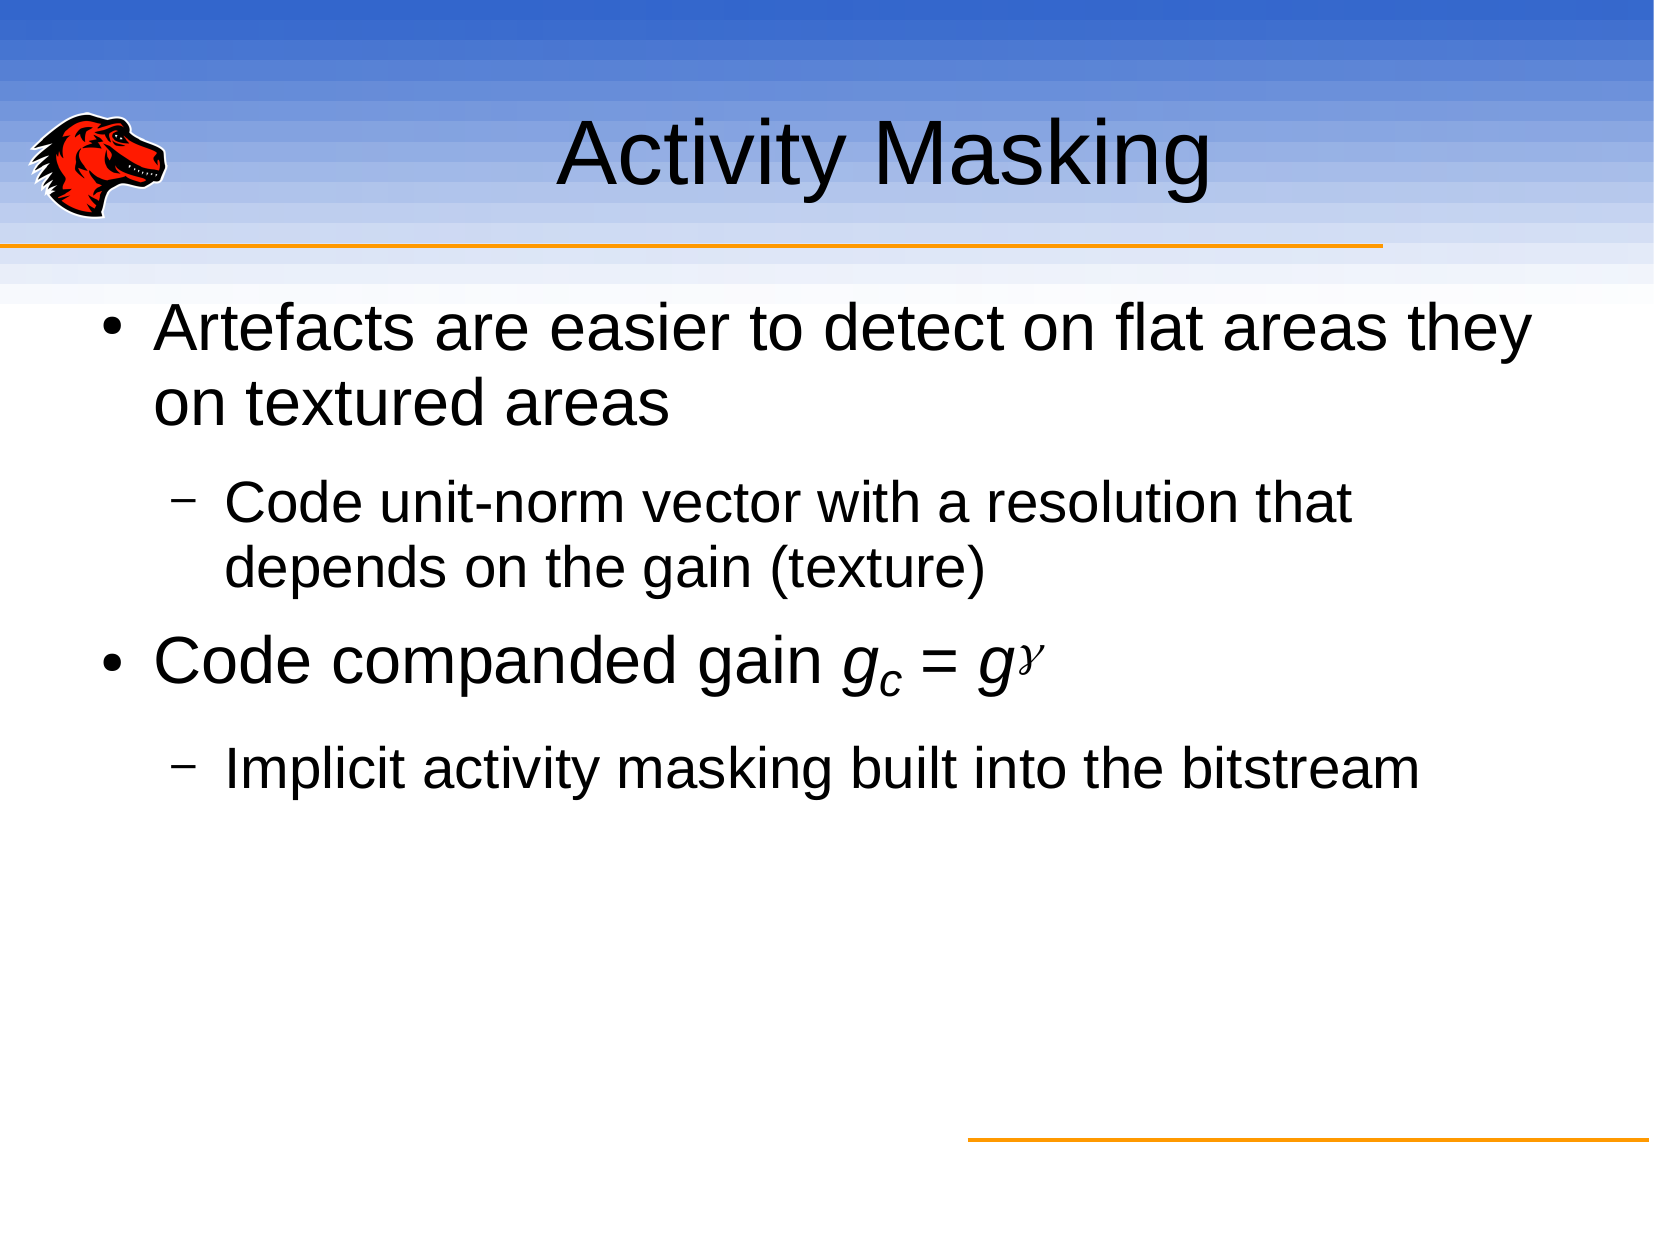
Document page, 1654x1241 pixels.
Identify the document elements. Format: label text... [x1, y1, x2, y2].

list Artefacts are easier to detect on flat areas they on textured areas Code unit-norm vector with a resolution that depends on the gain (texture) Code companded gain gc = g Implicit activity masking built into the bitstream [82, 290, 1538, 1010]
picture [0, 0, 1654, 1241]
title Activity Masking [141, 49, 1630, 257]
